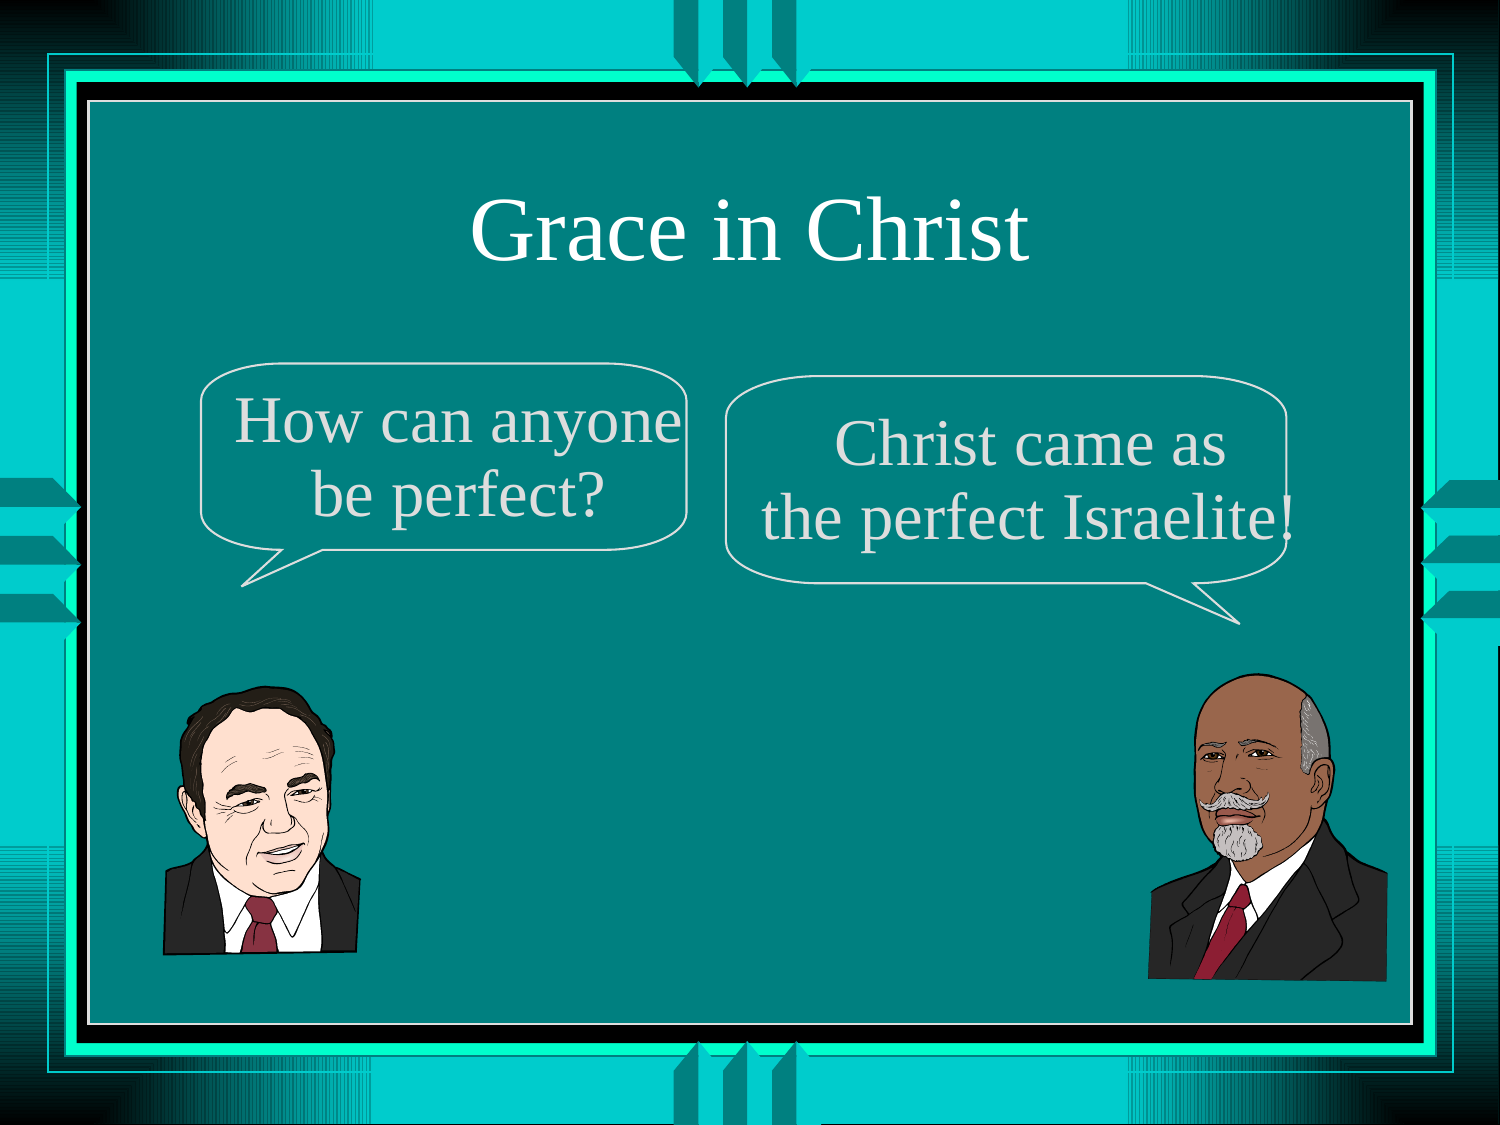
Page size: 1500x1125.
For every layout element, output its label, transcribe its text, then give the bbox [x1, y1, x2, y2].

text_box How can anyone be perfect? [201, 363, 687, 587]
text_box [88, 101, 1412, 1024]
picture [1148, 672, 1388, 982]
picture [162, 685, 363, 956]
title Grace in Christ [112, 99, 1388, 288]
text_box Christ came as the perfect Israelite! [725, 376, 1287, 625]
